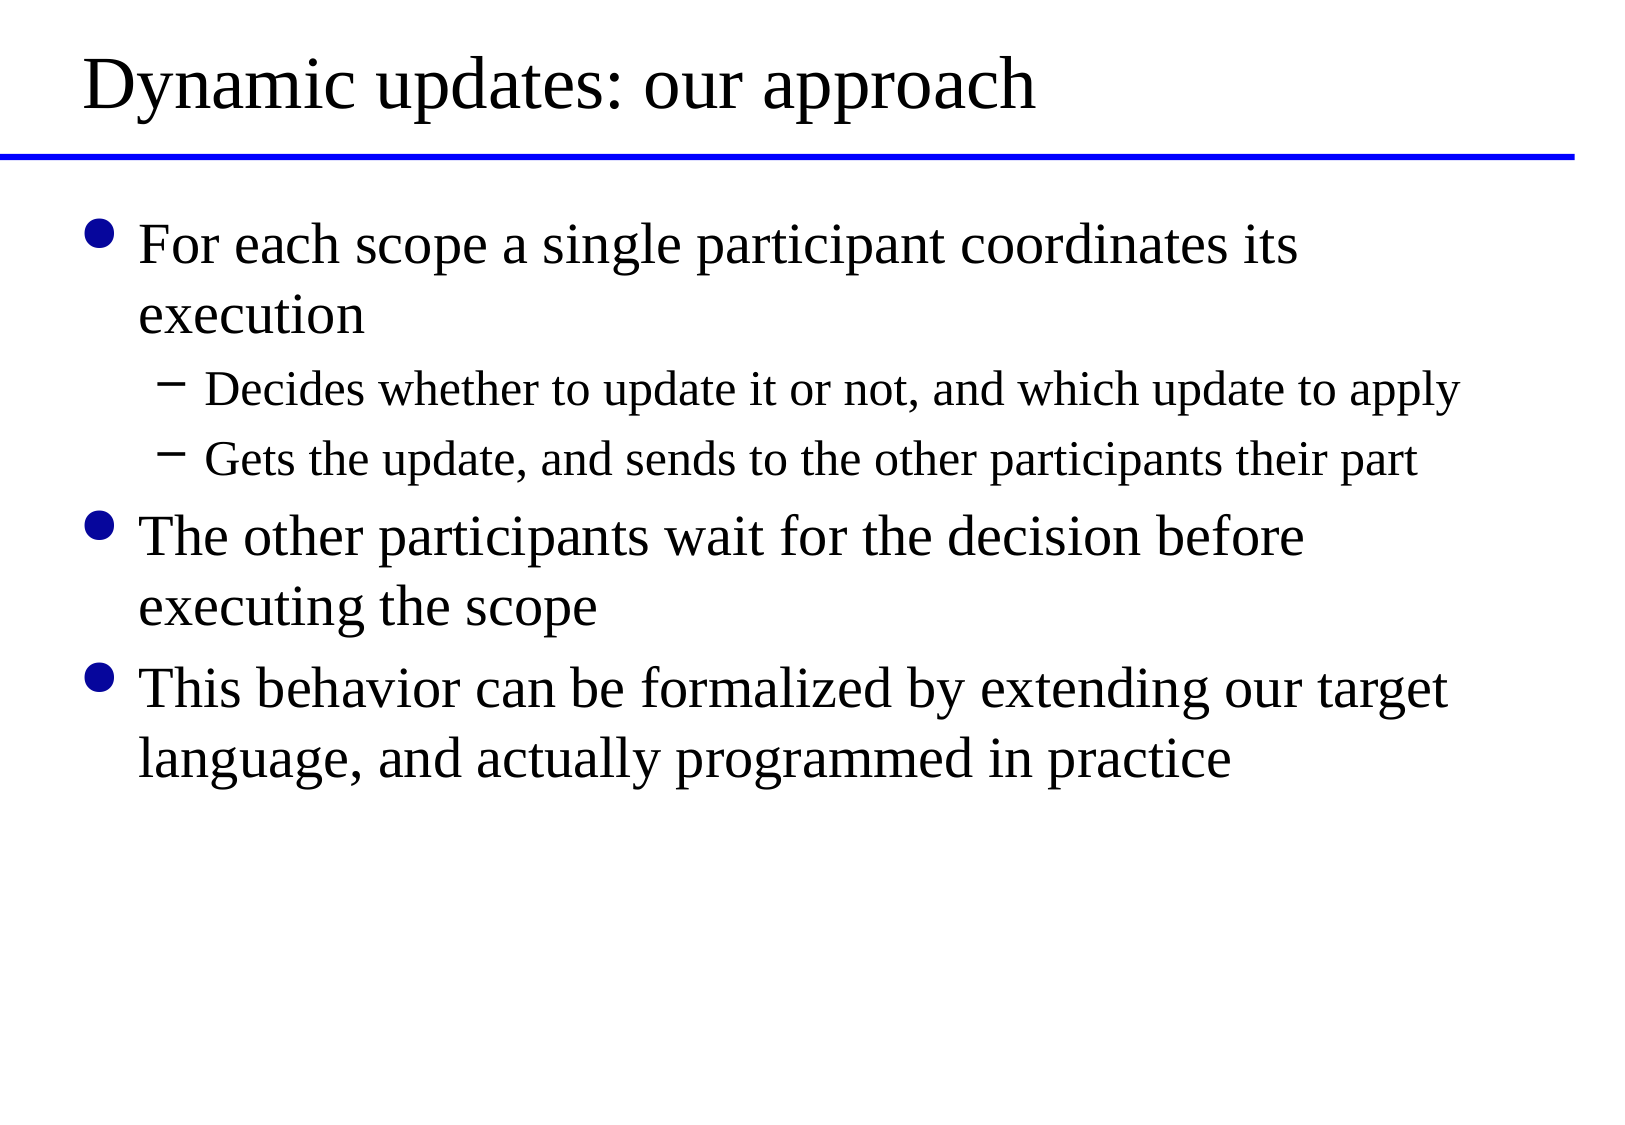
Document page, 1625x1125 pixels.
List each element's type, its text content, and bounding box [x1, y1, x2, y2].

list For each scope a single participant coordinates its execution Decides whether to update it or not, and which update to apply Gets the update, and sends to the other participants their part The other participants wait for the decision before executing the scope This behavior can be formalized by extending our target language, and actually programmed in practice [67, 198, 1546, 1061]
title Dynamic updates: our approach [67, 27, 1544, 131]
